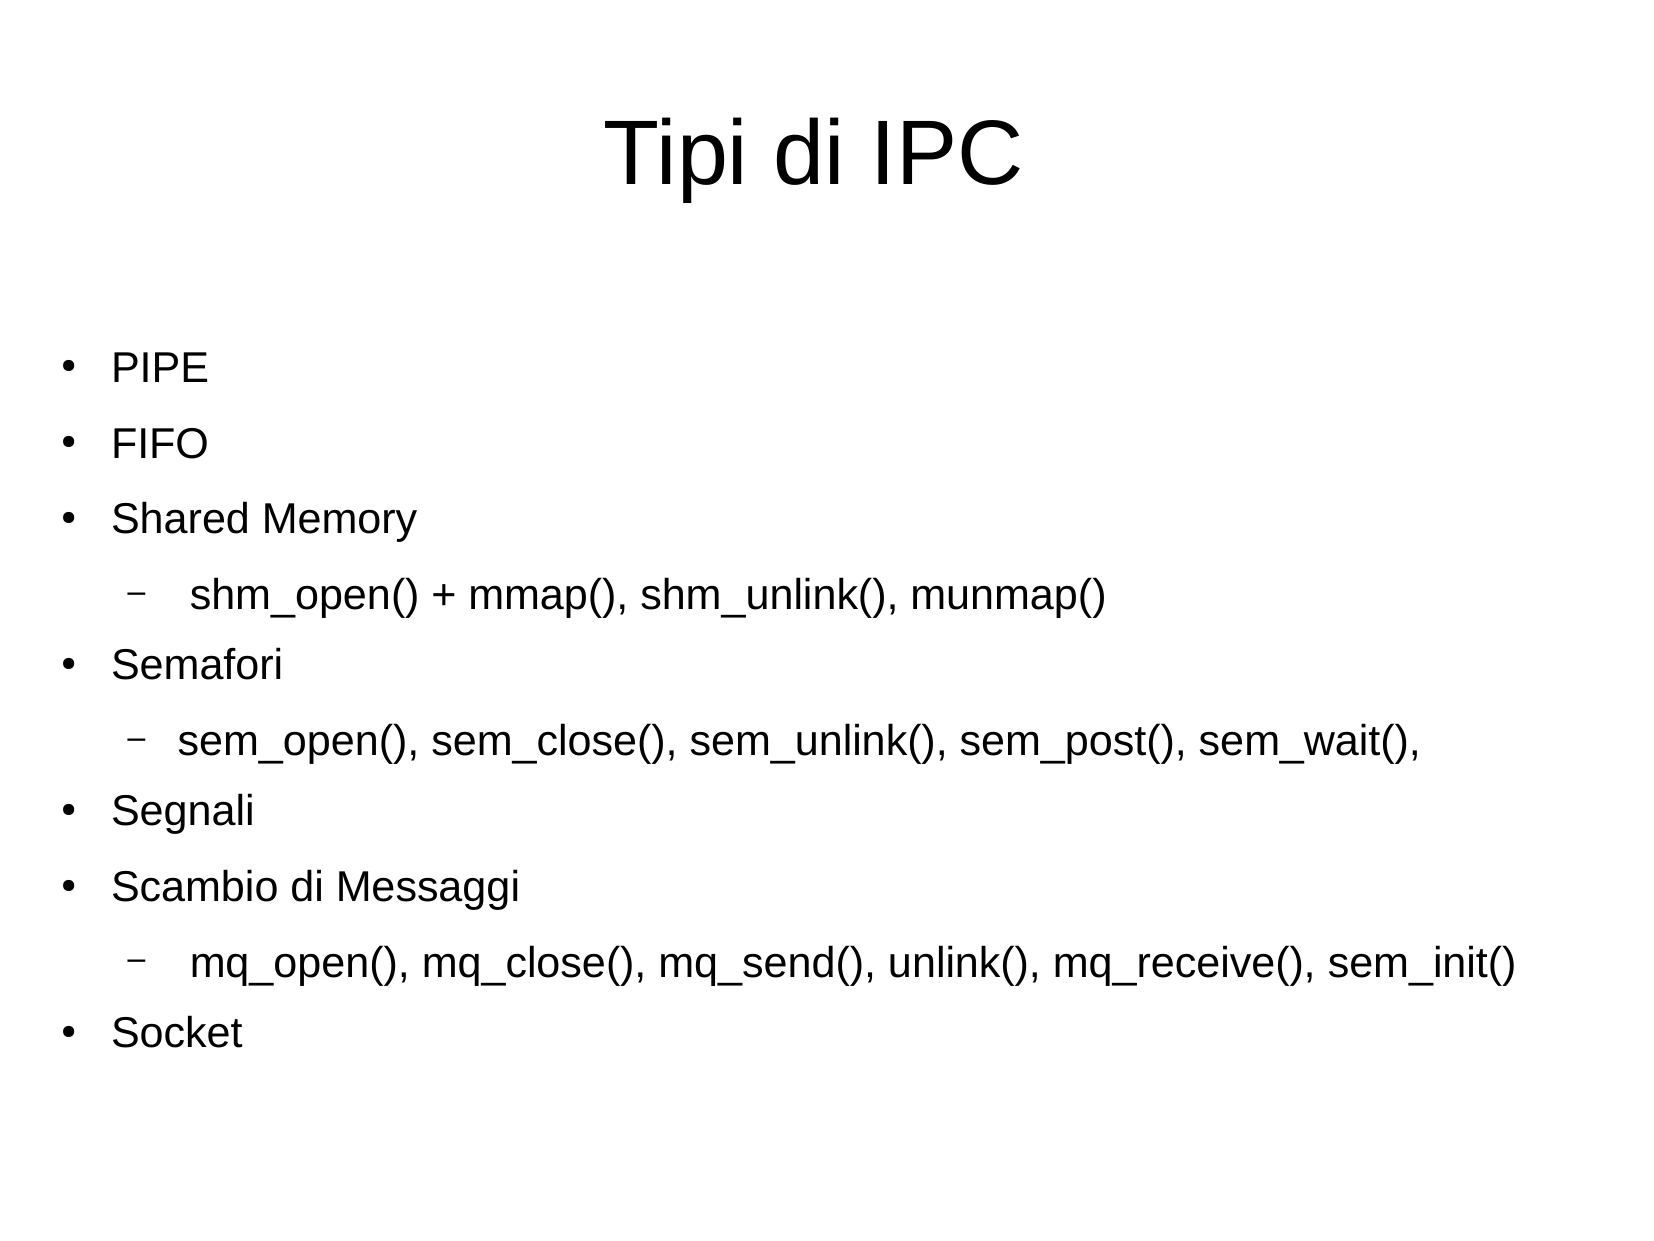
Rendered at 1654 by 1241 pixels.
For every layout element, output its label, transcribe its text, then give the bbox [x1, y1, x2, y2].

list PIPE FIFO Shared Memory shm_open() + mmap(), shm_unlink(), munmap() Semafori sem_open(), sem_close(), sem_unlink(), sem_post(), sem_wait(), Segnali Scambio di Messaggi mq_open(), mq_close(), mq_send(), unlink(), mq_receive(), sem_init() Socket [44, 343, 1650, 1063]
title Tipi di IPC [82, 49, 1571, 257]
